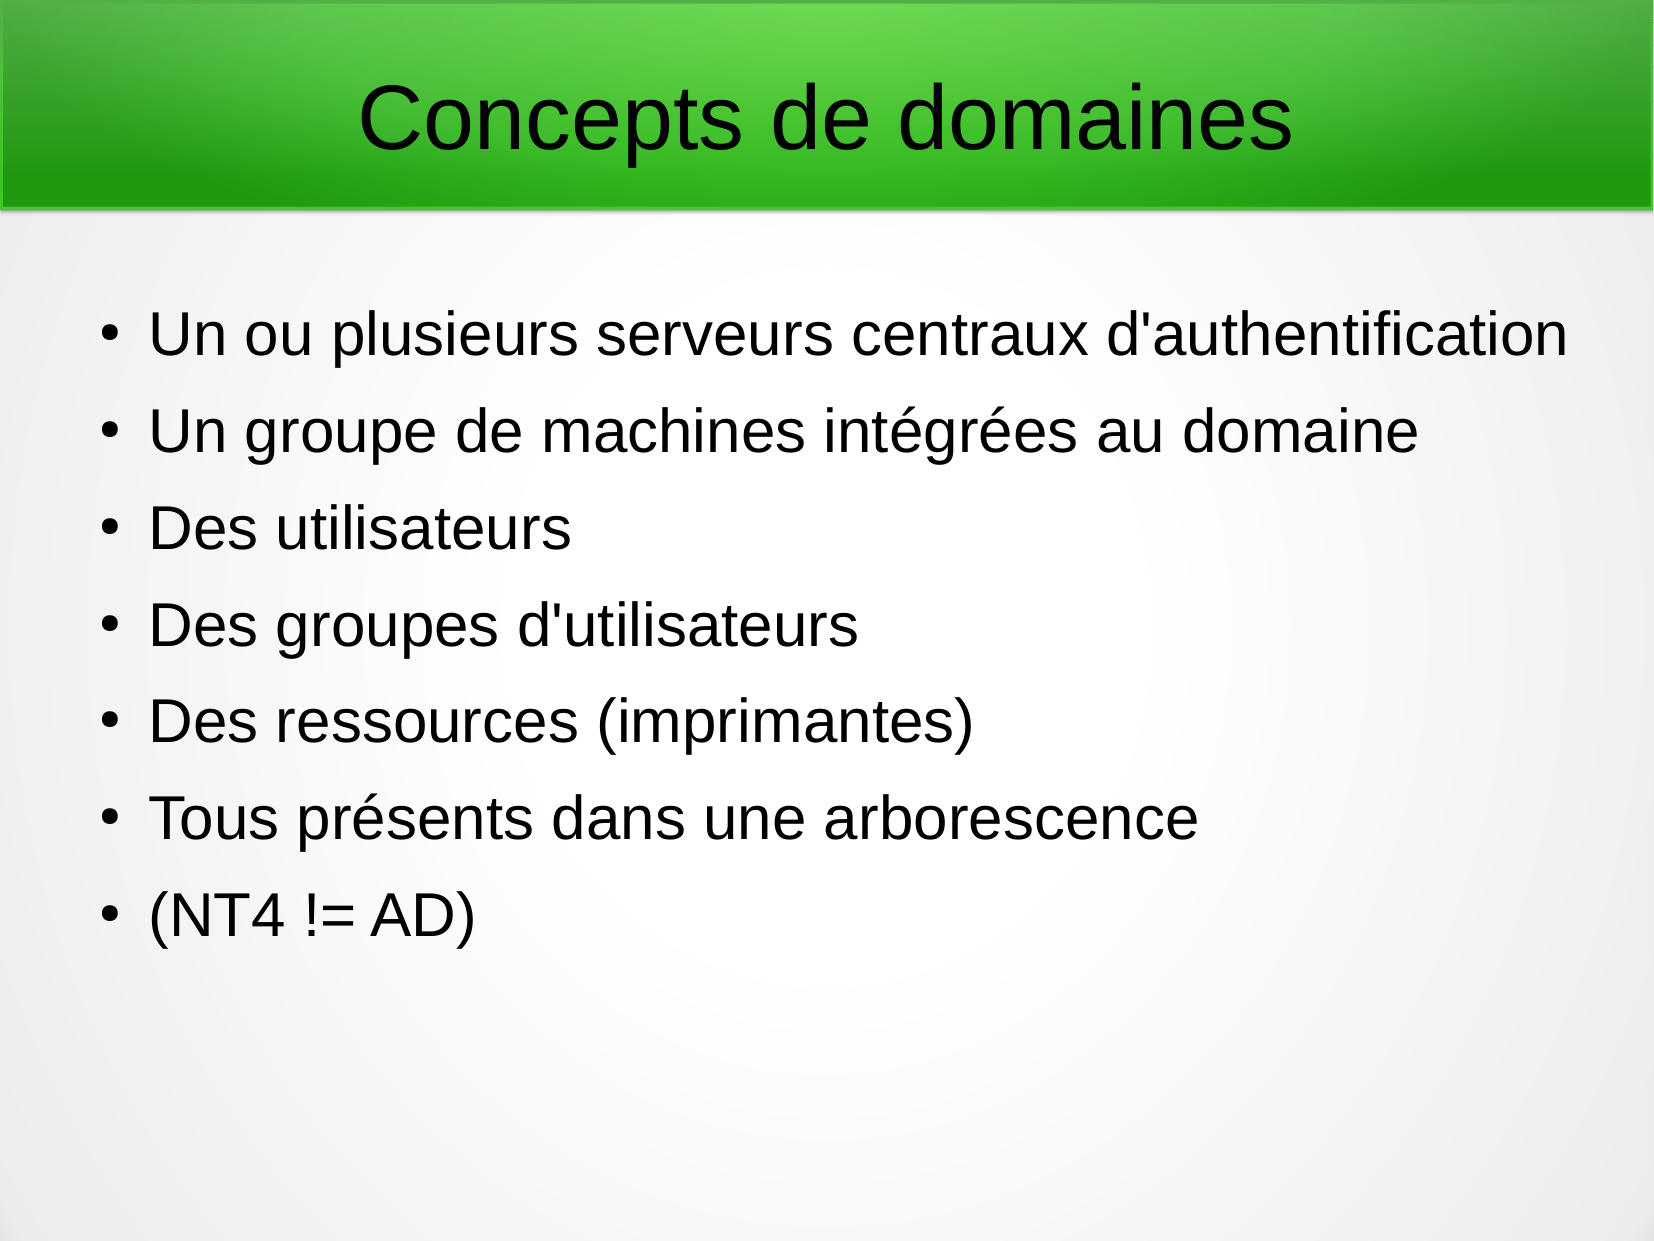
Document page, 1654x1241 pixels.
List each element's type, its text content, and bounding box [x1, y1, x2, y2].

title Concepts de domaines [82, 47, 1571, 189]
list Un ou plusieurs serveurs centraux d'authentification Un groupe de machines intégrées au domaine Des utilisateurs Des groupes d'utilisateurs Des ressources (imprimantes) Tous présents dans une arborescence (NT4 != AD) [82, 299, 1571, 1019]
